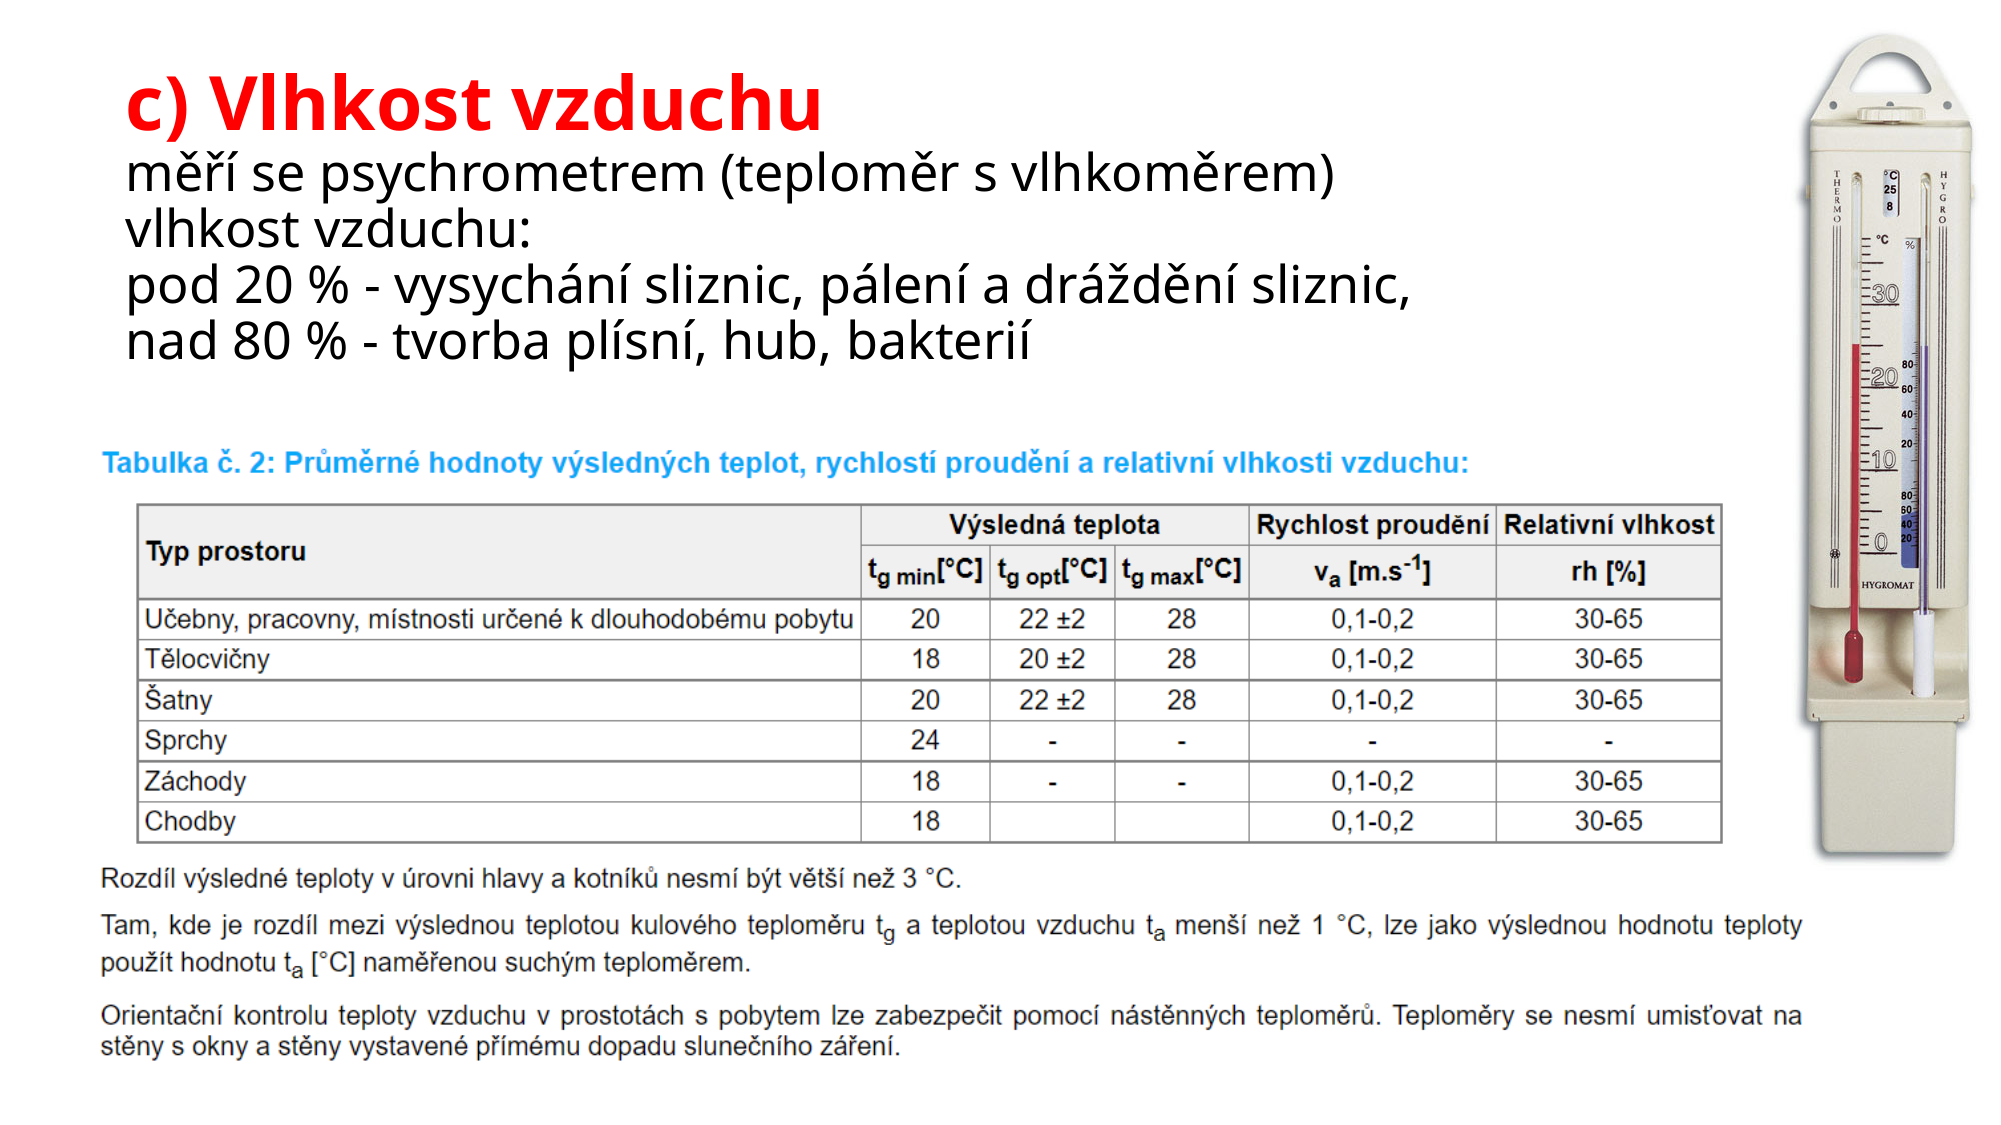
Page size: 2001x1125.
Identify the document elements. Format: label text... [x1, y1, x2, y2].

title c) Vlhkost vzduchu měří se psychrometrem (teploměr s vlhkoměrem) vlhkost vzduchu: pod 20 % - vysychání sliznic, pálení a dráždění sliznic, nad 80 % - tvorba plísní, hub, bakterií [110, 55, 1769, 381]
picture [90, 11, 2000, 1070]
